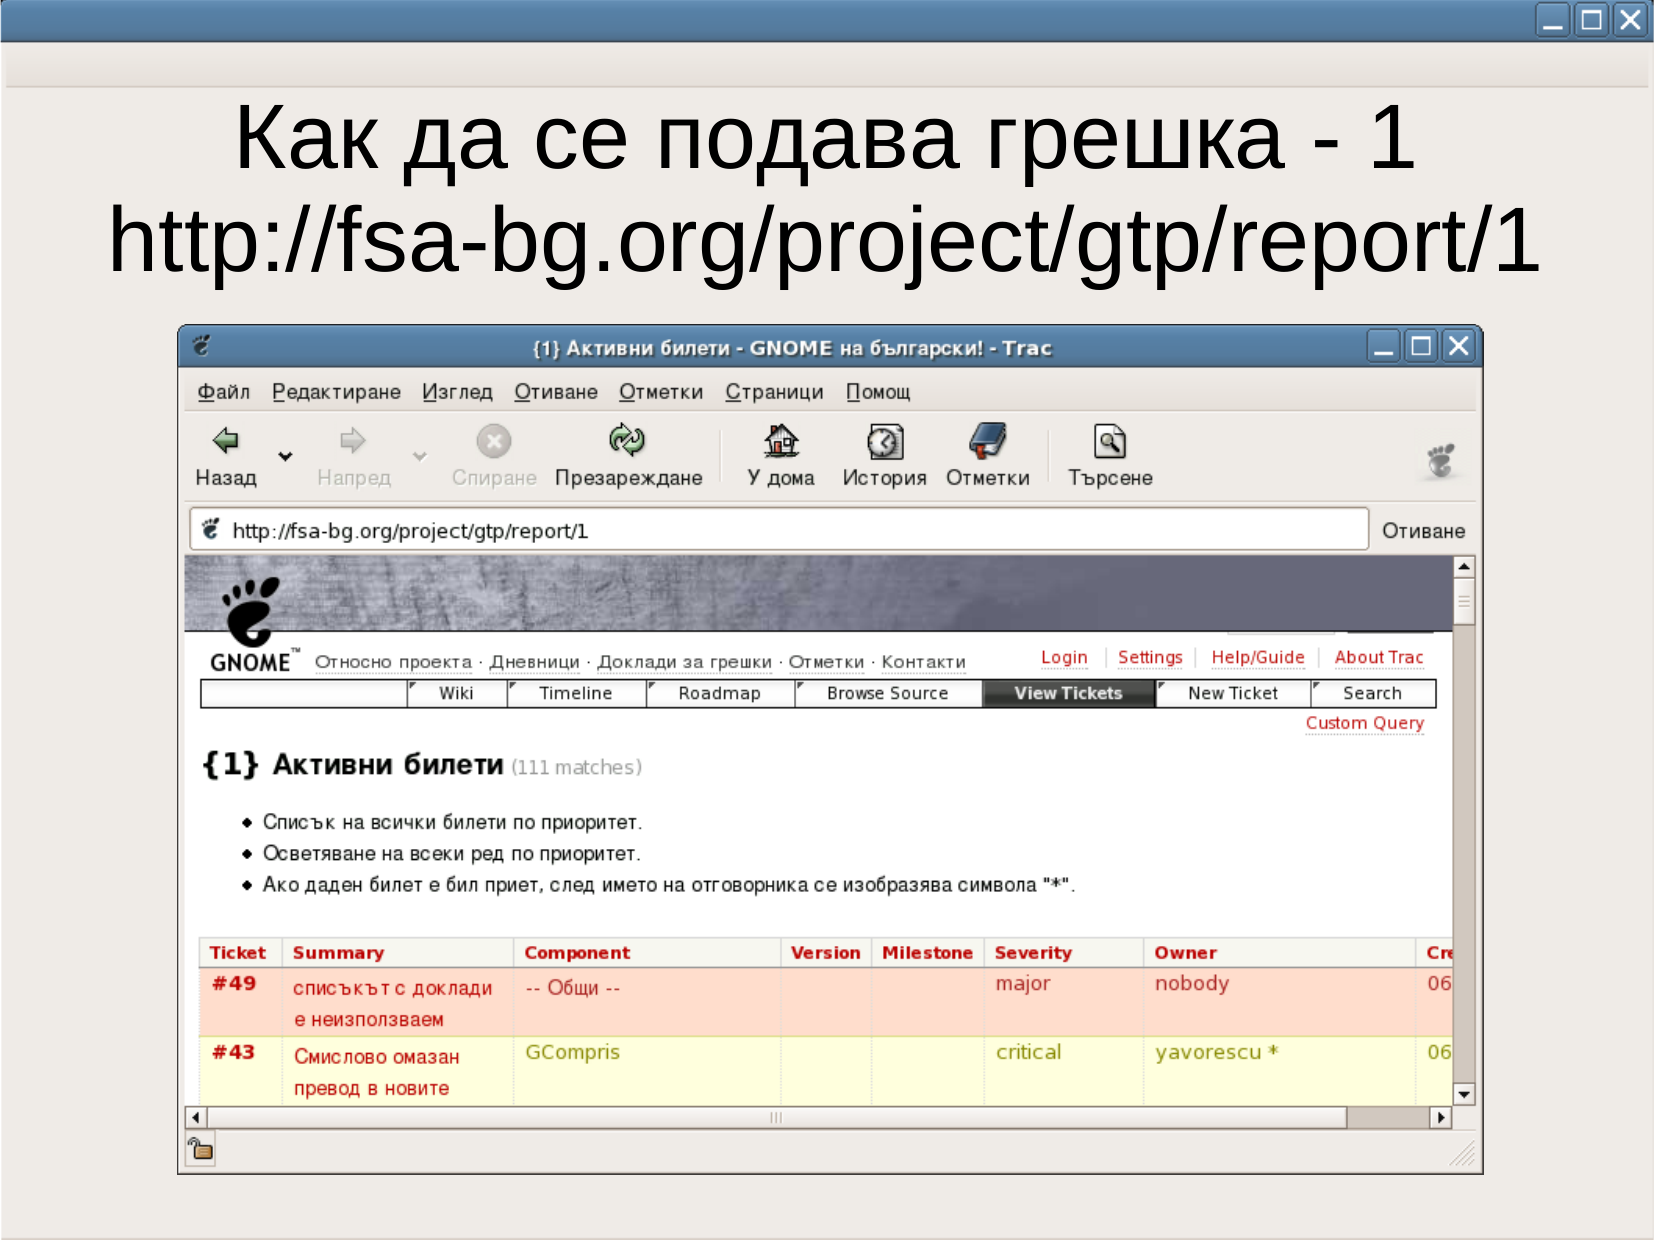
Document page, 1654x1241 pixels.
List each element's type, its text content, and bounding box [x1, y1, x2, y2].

title Как да се подава грешка - 1 http://fsa-bg.org/project/gtp/report/1 [82, 84, 1571, 292]
picture [0, 0, 1654, 1240]
